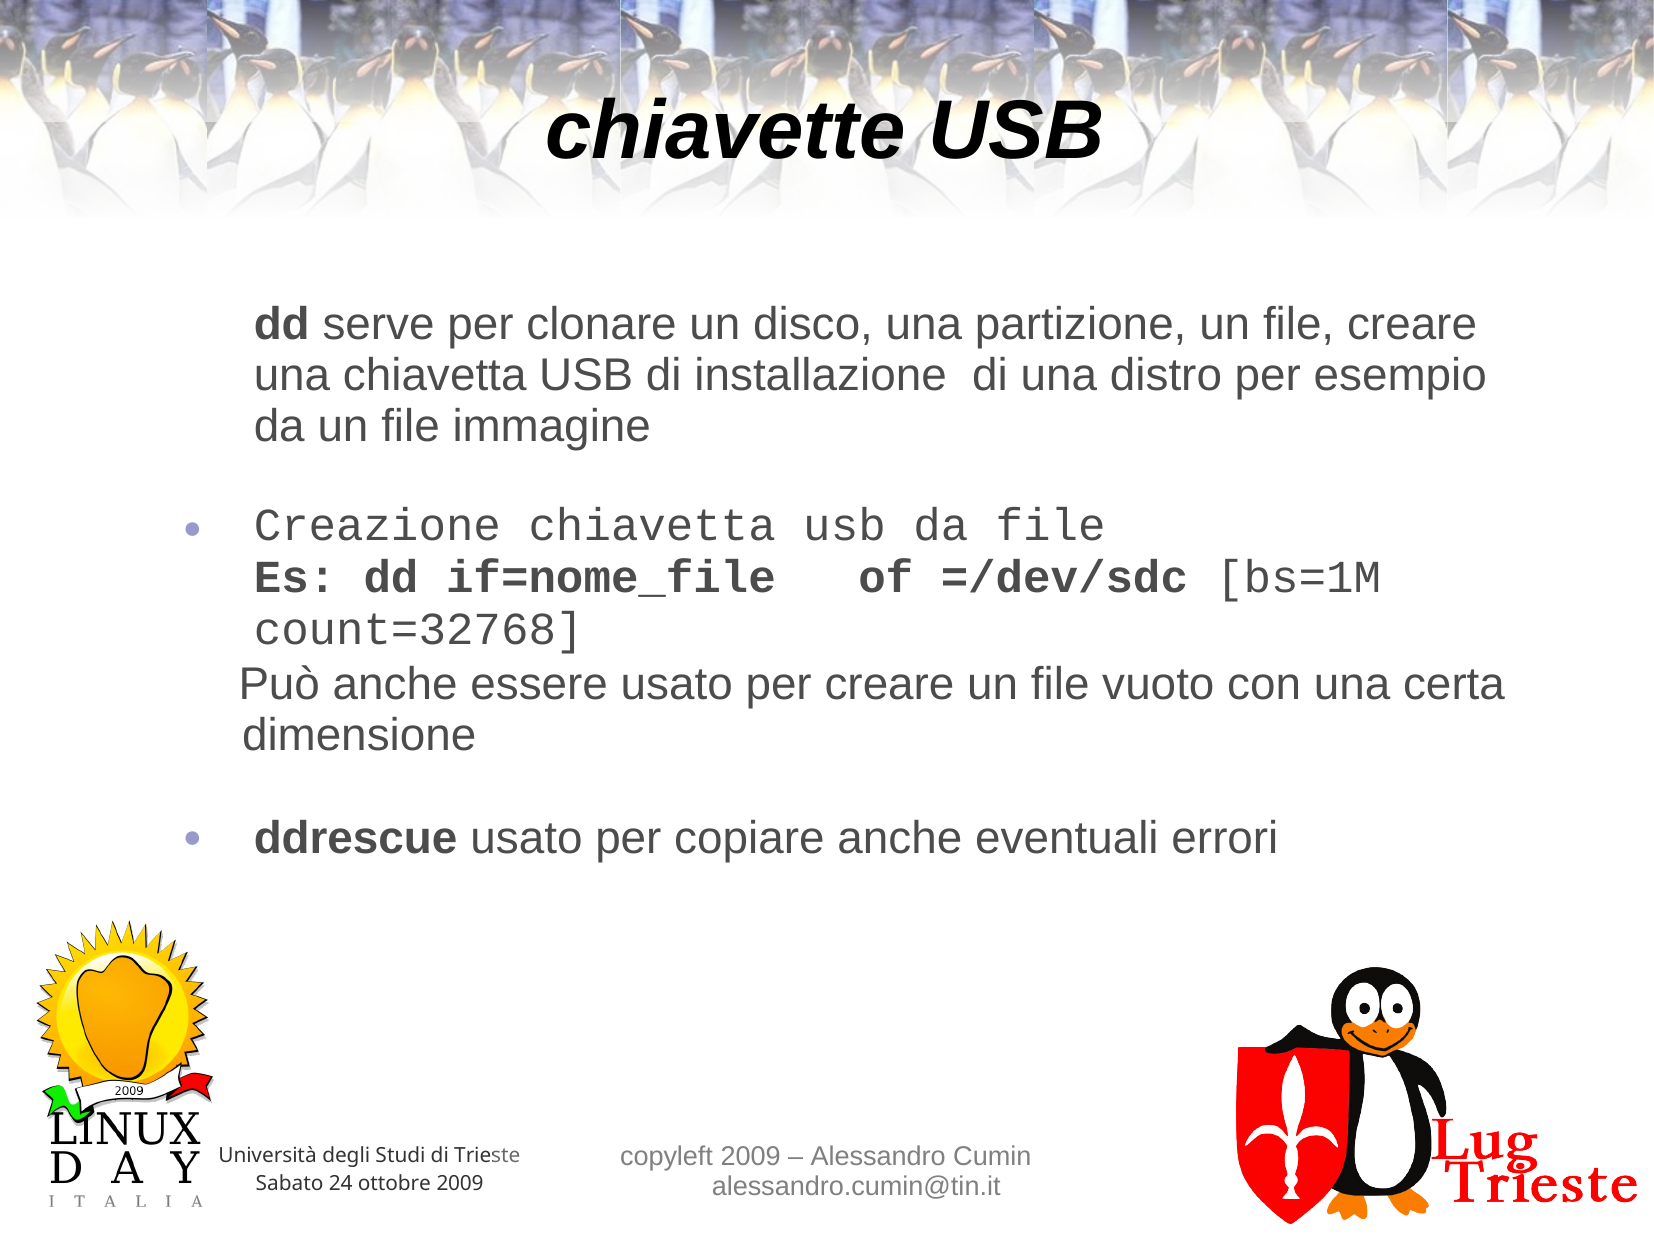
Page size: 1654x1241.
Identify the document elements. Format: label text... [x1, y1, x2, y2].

title chiavette USB [44, 26, 1605, 234]
picture [36, 920, 214, 1207]
list dd serve per clonare un disco, una partizione, un file, creare una chiavetta USB di installazione di una distro per esempio da un file immagine Creazione chiavetta usb da file Es: dd if=nome_file of =/dev/sdc [bs=1M count=32768] Può anche essere usato per creare un file vuoto con una certa dimensione ddrescue usato per copiare anche eventuali errori [123, 297, 1551, 1061]
picture [1236, 967, 1637, 1224]
